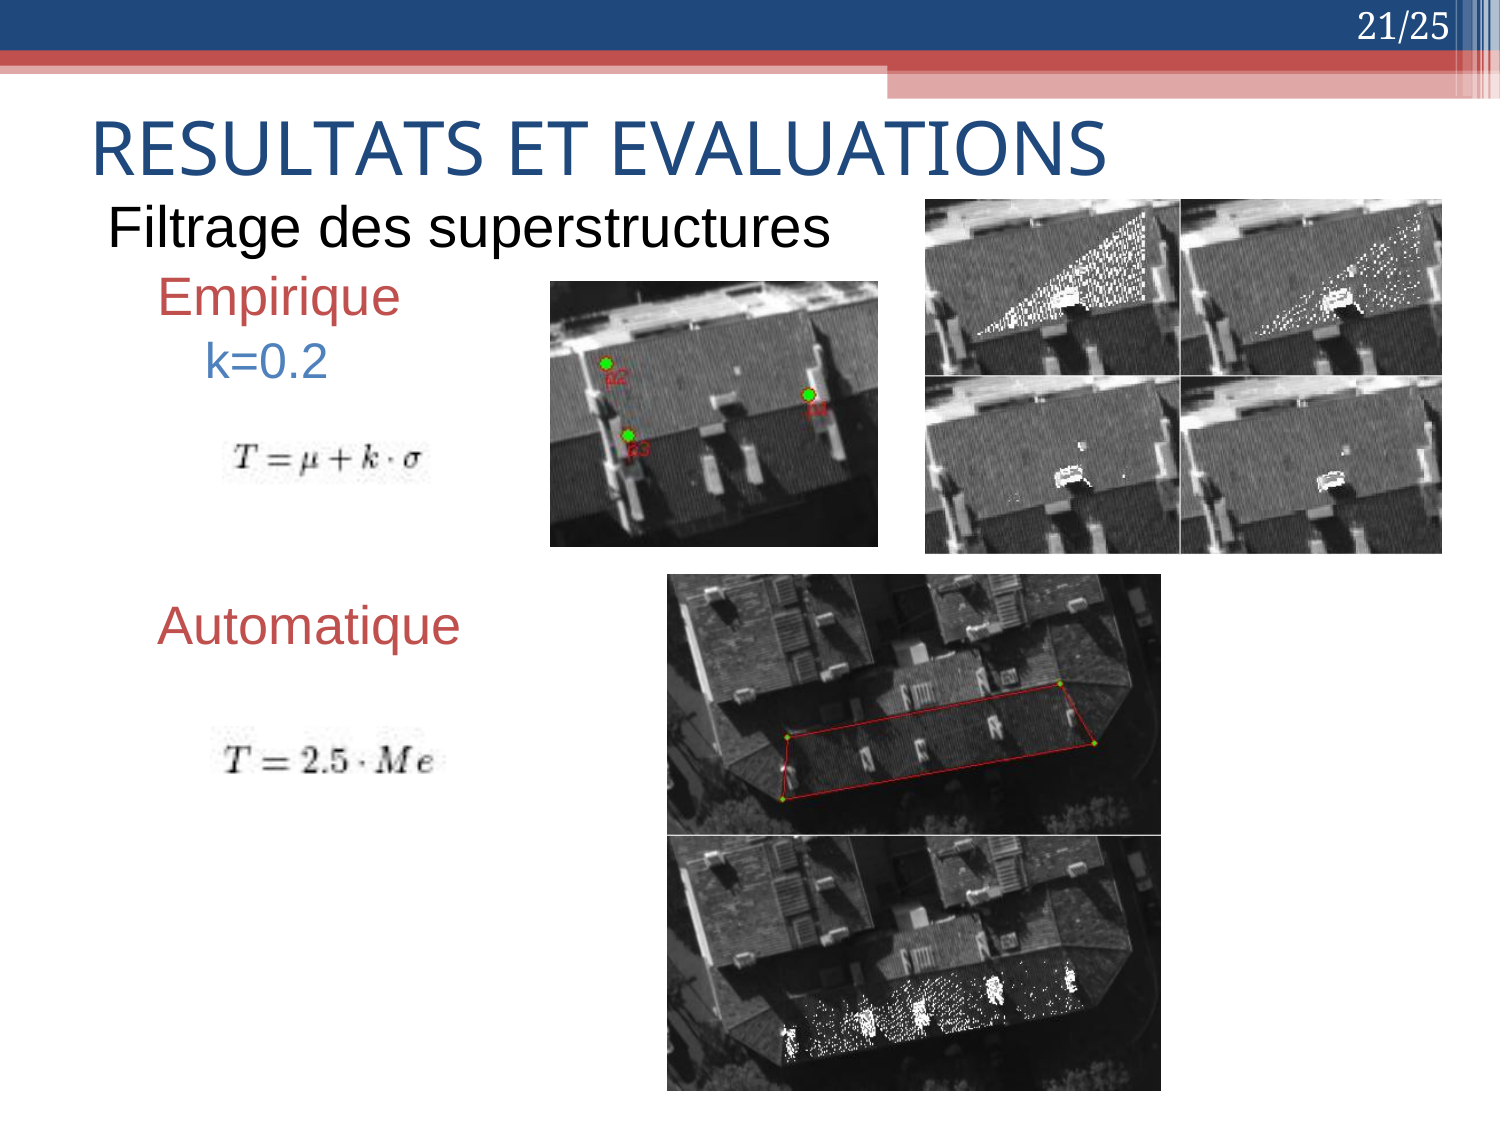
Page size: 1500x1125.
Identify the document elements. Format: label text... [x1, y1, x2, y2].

title RESULTATS ET EVALUATIONS [75, 93, 1426, 187]
picture [550, 281, 878, 547]
picture [667, 574, 1161, 1091]
picture [925, 199, 1442, 555]
picture [210, 726, 446, 801]
picture [222, 421, 439, 493]
text_box <numéro>/25 [1299, 0, 1466, 61]
list Filtrage des superstructures Empirique k=0.2 Automatique [75, 187, 1426, 1079]
